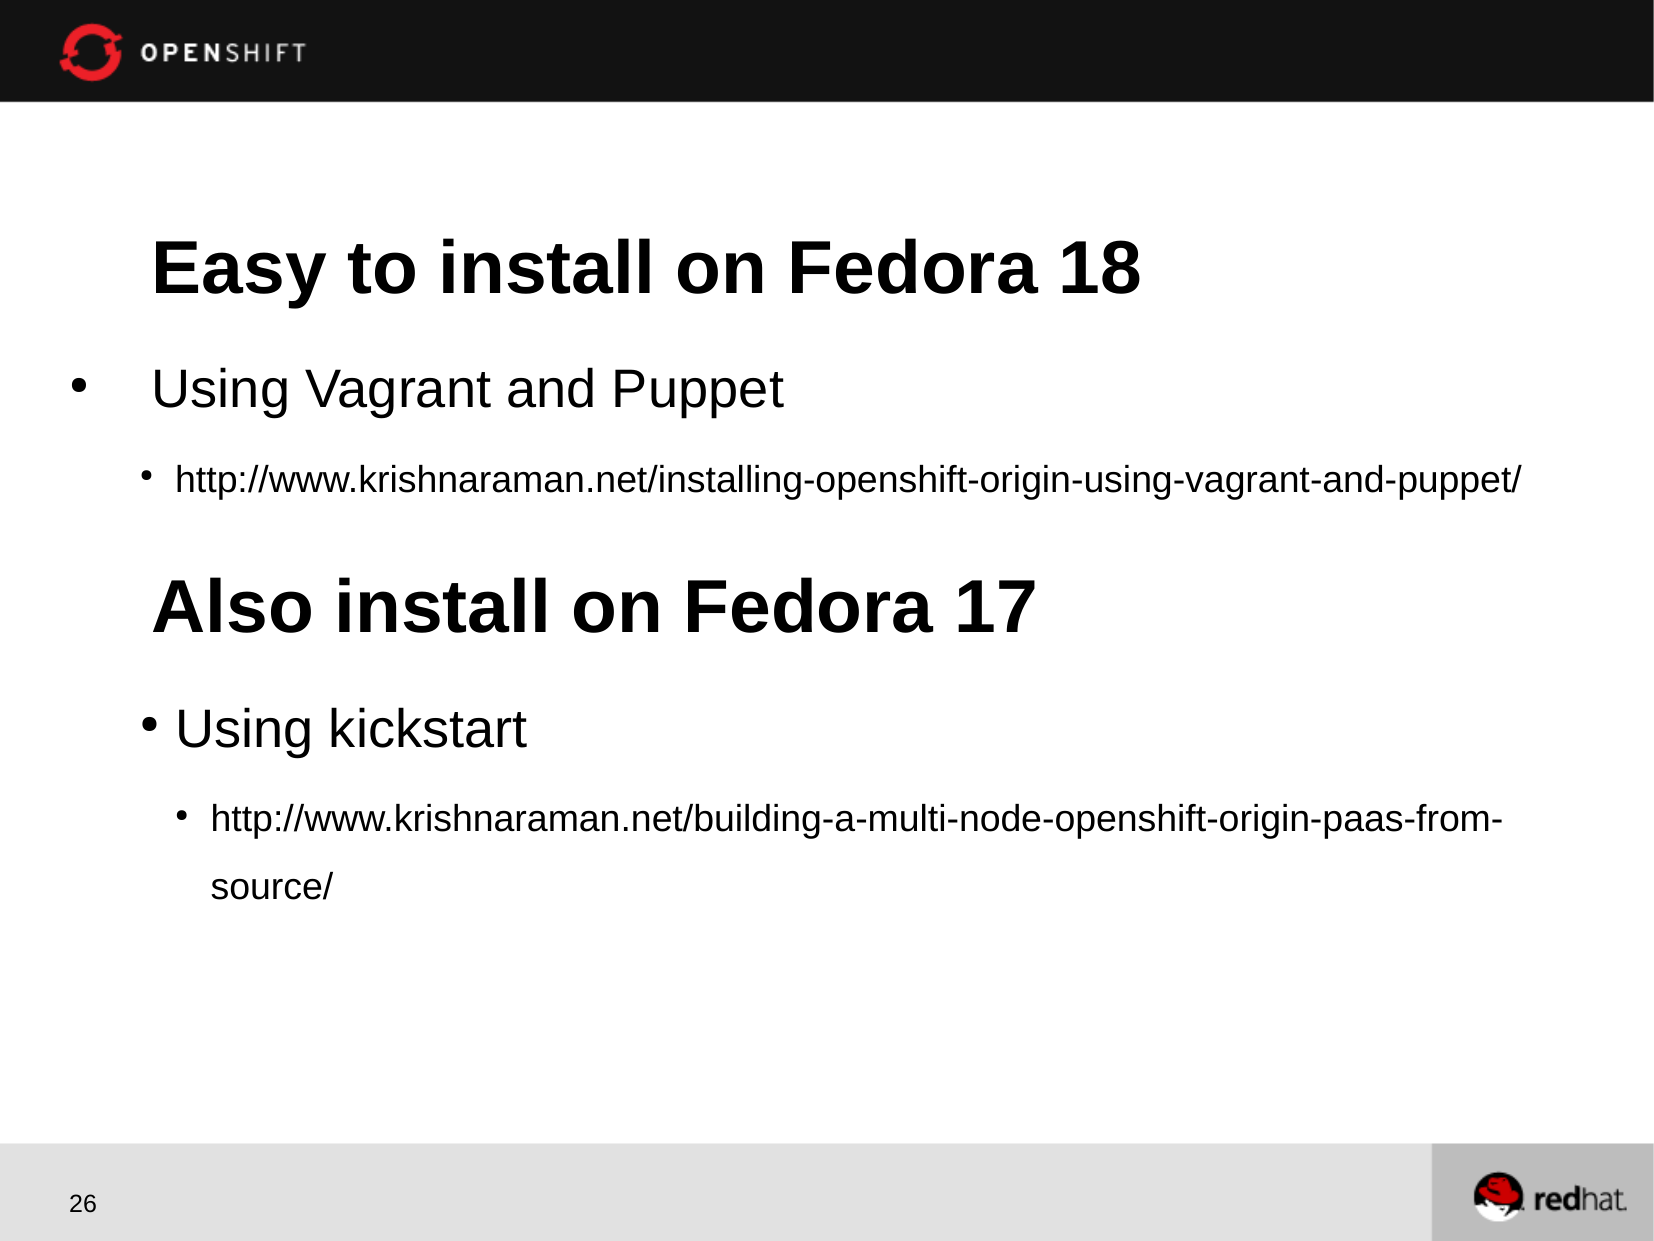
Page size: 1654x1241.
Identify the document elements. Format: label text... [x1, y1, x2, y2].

text_box Easy to install on Fedora 18 Using Vagrant and Puppet http://www.krishnaraman.net/installing-openshift-origin-using-vagrant-and-puppet/ Also install on Fedora 17 Using kickstart http://www.krishnaraman.net/building-a-multi-node-openshift-origin-paas-from-source/ [52, 164, 1591, 958]
picture [0, 0, 1654, 1241]
